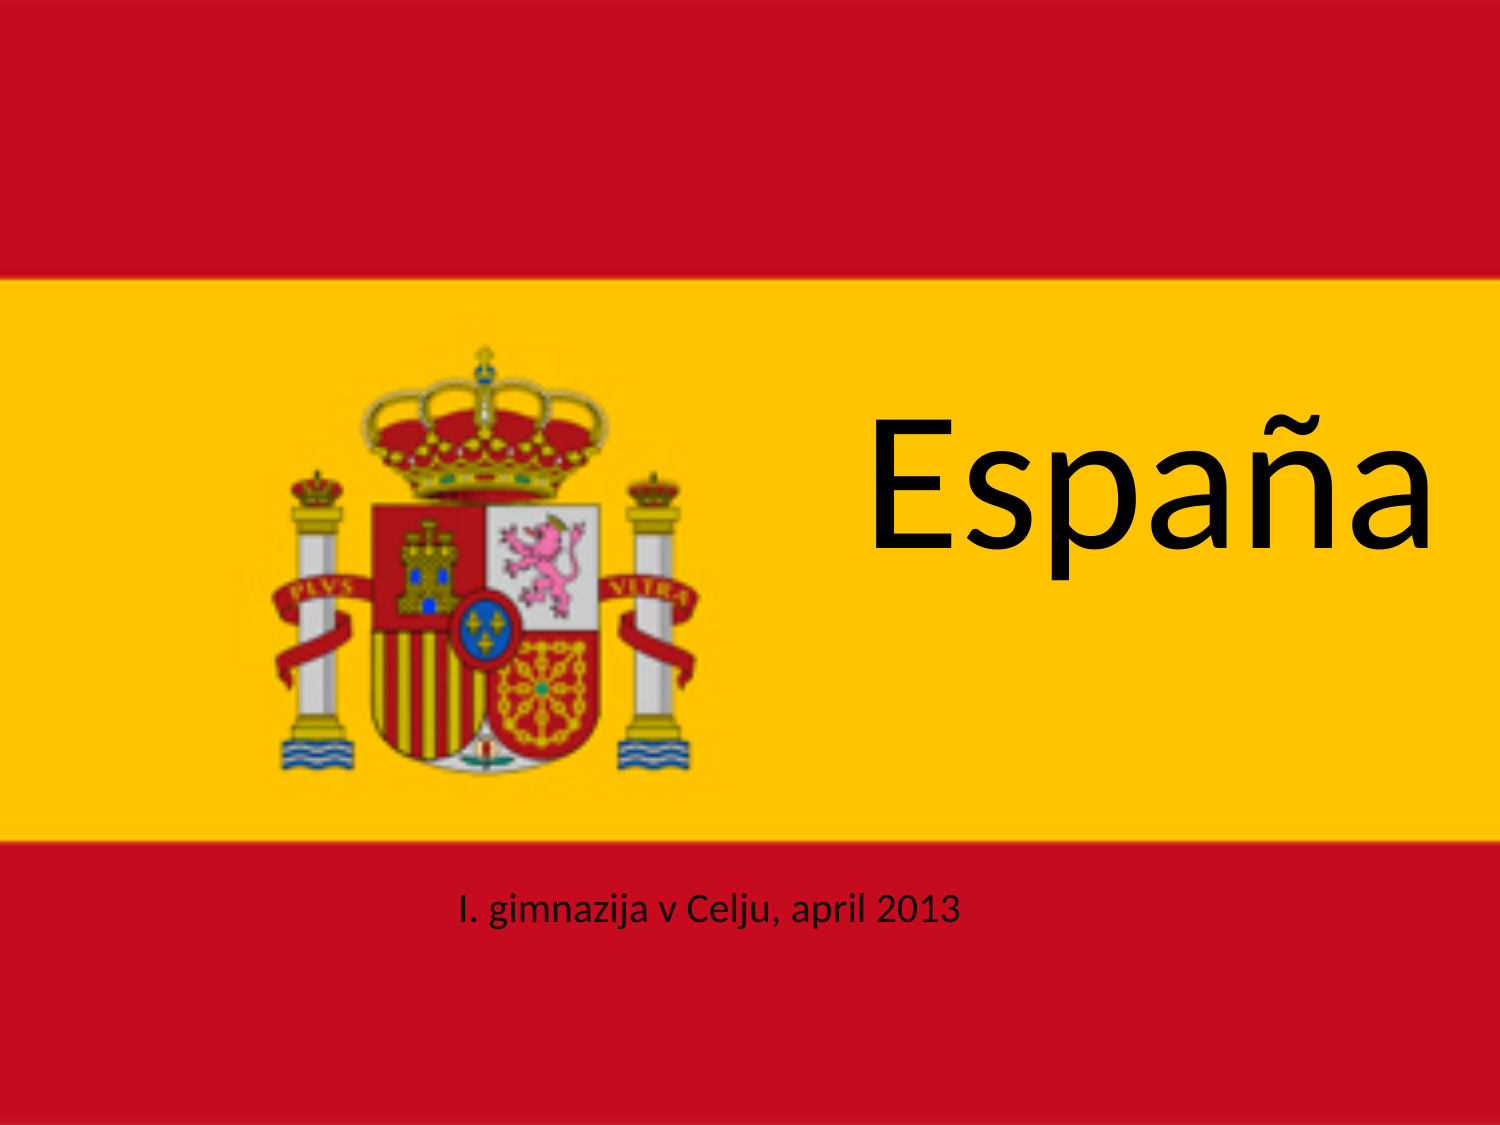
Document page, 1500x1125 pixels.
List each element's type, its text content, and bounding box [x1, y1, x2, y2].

subtitle I. gimnazija v Celju, april 2013 [442, 597, 1446, 1071]
title España [513, 467, 1500, 710]
picture [0, 0, 1500, 1125]
